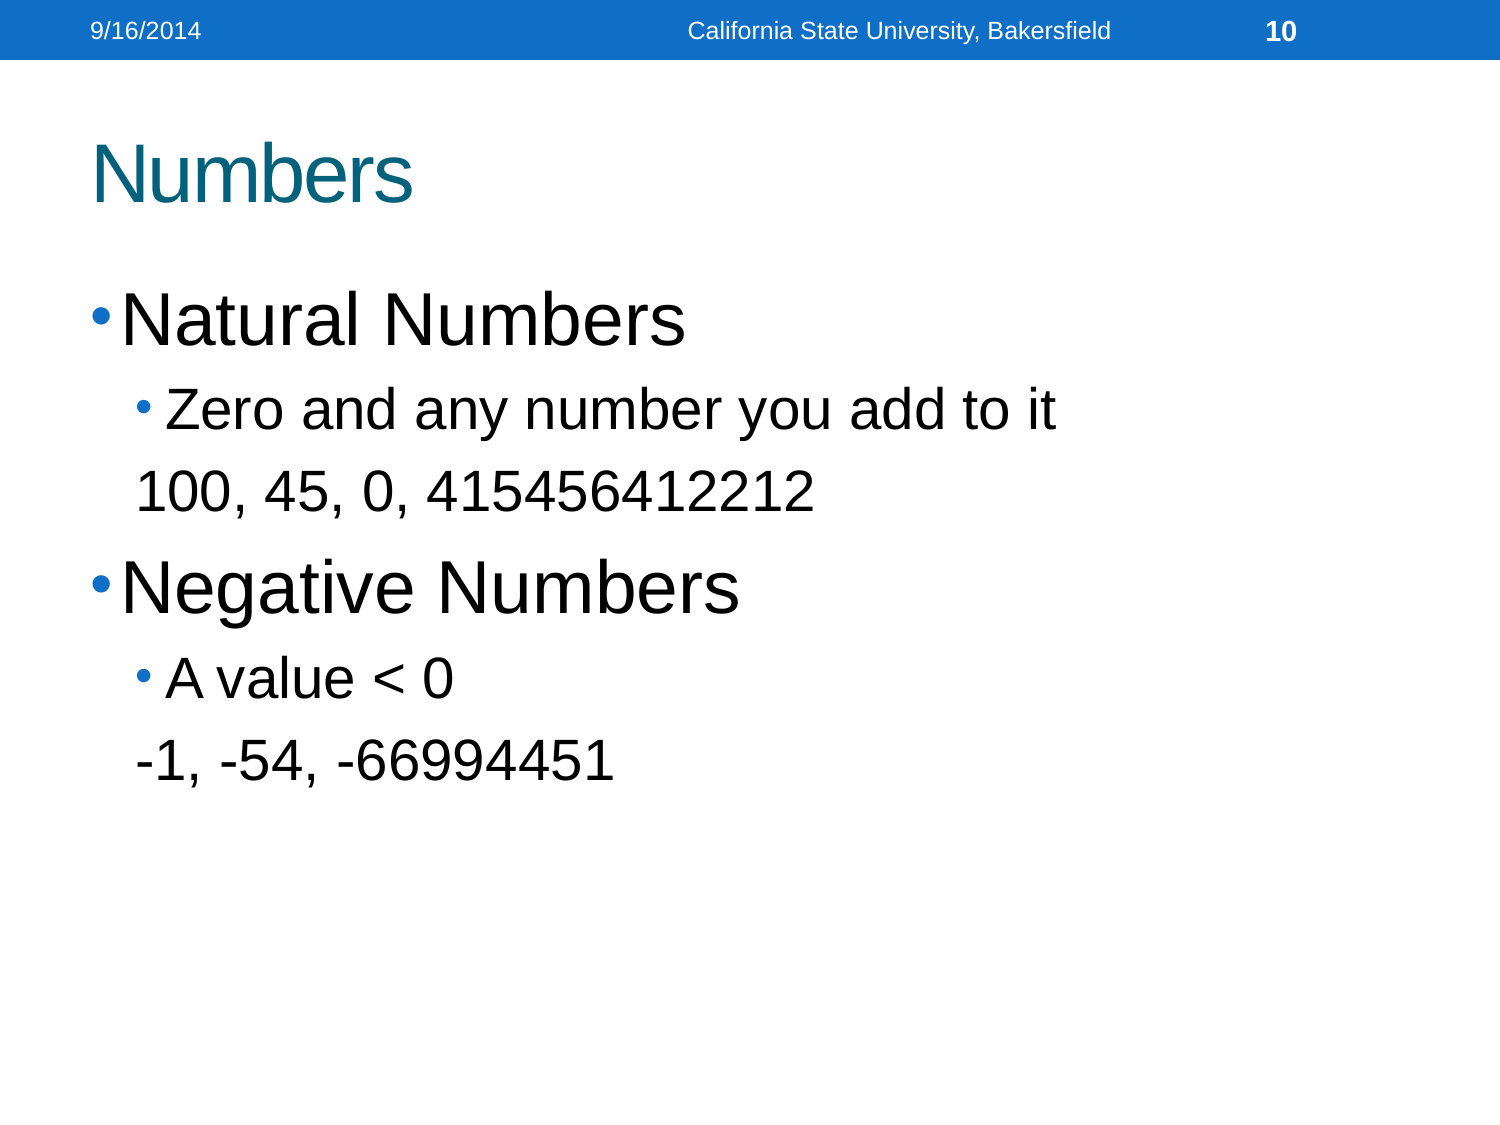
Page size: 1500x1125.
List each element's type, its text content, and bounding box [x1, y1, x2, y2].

slide_number <number> [1250, 3, 1425, 57]
title Numbers [75, 87, 1425, 250]
footer California State University, Bakersfield [562, 3, 1238, 57]
list Natural Numbers Zero and any number you add to it 100, 45, 0, 415456412212 Negative Numbers A value < 0 -1, -54, -66994451 [75, 262, 1425, 1063]
slide_number 9/16/2014 [75, 3, 550, 57]
